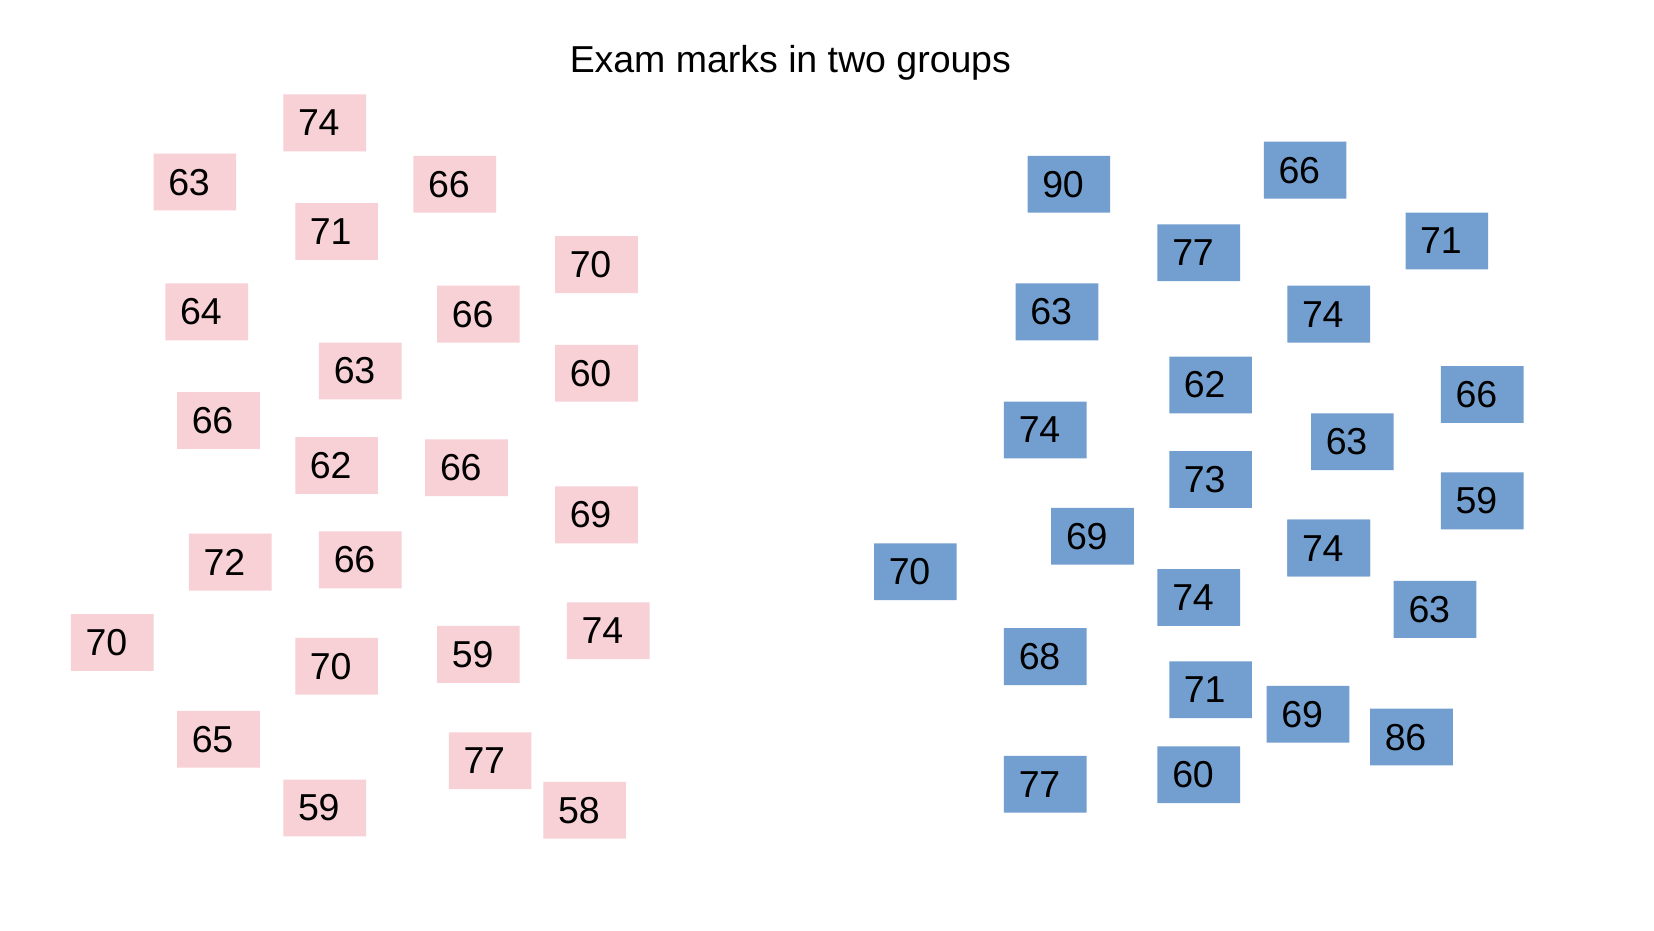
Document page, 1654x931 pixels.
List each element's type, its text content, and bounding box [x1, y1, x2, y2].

text_box 74 [1003, 401, 1087, 459]
text_box 66 [177, 392, 260, 449]
text_box 59 [437, 625, 520, 683]
text_box 65 [177, 710, 260, 768]
text_box 90 [1027, 155, 1111, 213]
text_box 63 [1393, 580, 1477, 638]
text_box 58 [543, 781, 626, 839]
text_box 60 [555, 344, 638, 402]
text_box 77 [1003, 755, 1087, 813]
text_box 63 [153, 153, 237, 211]
text_box 70 [295, 637, 378, 695]
text_box 77 [448, 732, 532, 790]
text_box 64 [165, 283, 249, 341]
text_box 72 [188, 533, 272, 591]
text_box 60 [1157, 746, 1241, 804]
text_box 66 [318, 531, 402, 589]
text_box 77 [1157, 224, 1241, 282]
text_box 62 [1169, 356, 1252, 414]
text_box 74 [283, 94, 367, 152]
text_box 69 [1051, 507, 1134, 565]
text_box 71 [1169, 661, 1252, 719]
text_box 73 [1169, 451, 1252, 508]
text_box 74 [1287, 285, 1371, 343]
text_box 74 [1157, 569, 1241, 626]
text_box 66 [1263, 141, 1347, 199]
text_box 59 [283, 779, 367, 837]
text_box 66 [413, 155, 497, 213]
text_box 74 [566, 602, 650, 660]
text_box 63 [1015, 283, 1099, 341]
text_box 86 [1370, 708, 1453, 766]
text_box 70 [70, 614, 154, 671]
text_box 70 [874, 543, 957, 601]
text_box 63 [1311, 413, 1394, 471]
text_box 71 [295, 203, 378, 260]
text_box 63 [318, 342, 402, 400]
text_box 70 [555, 236, 638, 294]
text_box 66 [425, 439, 508, 497]
text_box 62 [295, 437, 378, 494]
text_box 66 [437, 285, 520, 343]
text_box 69 [555, 486, 638, 544]
text_box Exam marks in two groups [555, 31, 1087, 88]
text_box 66 [1440, 366, 1524, 423]
text_box 59 [1440, 472, 1524, 530]
text_box 69 [1266, 685, 1350, 743]
text_box 71 [1405, 212, 1489, 270]
text_box 68 [1003, 628, 1087, 686]
text_box 74 [1287, 519, 1371, 577]
